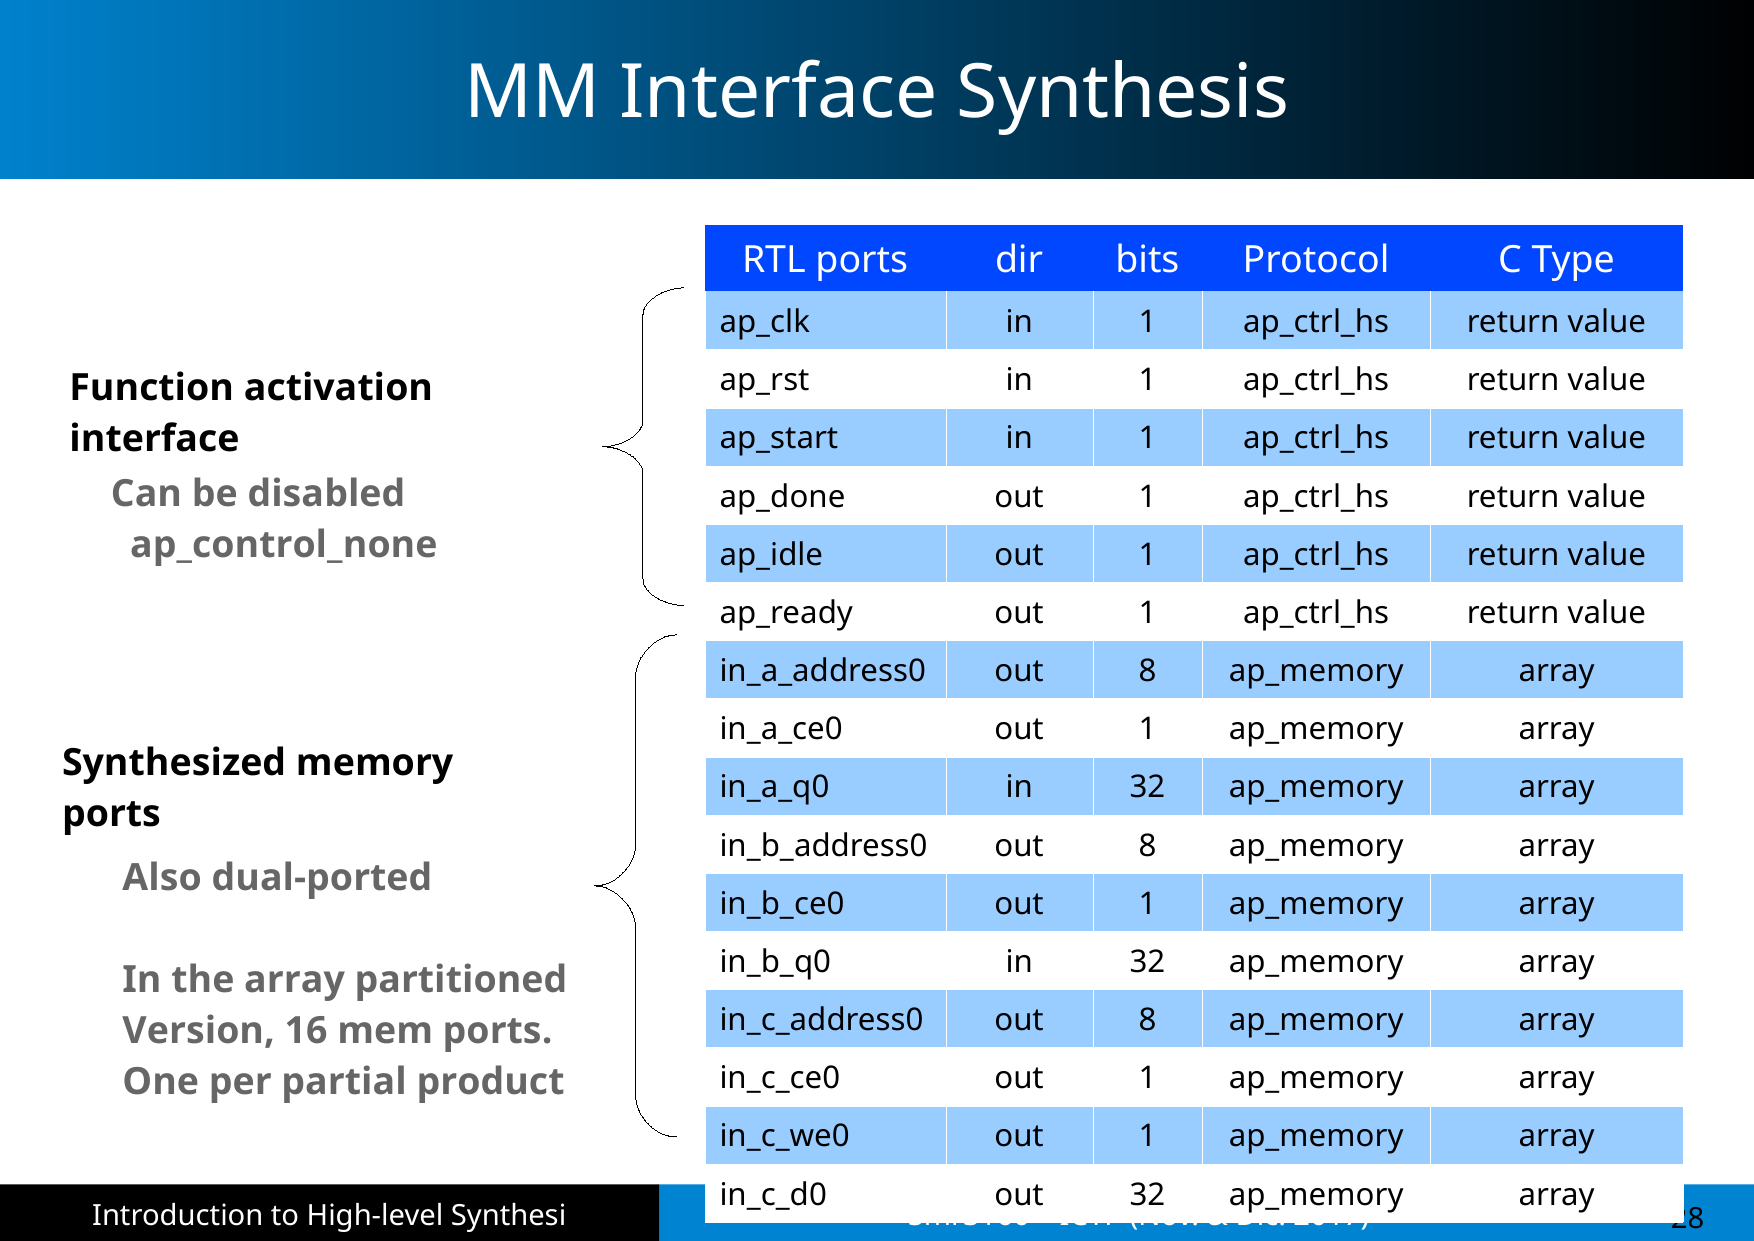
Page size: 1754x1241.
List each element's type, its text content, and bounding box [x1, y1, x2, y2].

table_header dir [946, 225, 1093, 291]
table_cell in_c_address0 [706, 990, 946, 1047]
table_cell in_b_address0 [706, 816, 946, 873]
text_box Synthesized memory ports [62, 735, 471, 833]
table_cell ap_memory [1203, 1107, 1430, 1164]
table_cell 8 [1094, 990, 1202, 1047]
text_box Also dual-ported In the array partitioned Version, 16 mem ports. One per partial product [122, 850, 573, 1072]
table_cell array [1431, 932, 1683, 989]
table_header bits [1093, 225, 1202, 291]
table_cell ap_memory [1203, 641, 1430, 698]
table_cell ap_ctrl_hs [1203, 350, 1430, 408]
text_box Can be disabled ap_control_none [110, 466, 466, 565]
table_cell out [947, 467, 1093, 524]
table_cell 1 [1094, 467, 1202, 524]
table_cell array [1431, 990, 1683, 1047]
table_cell ap_ctrl_hs [1203, 291, 1430, 349]
table_cell ap_memory [1203, 758, 1430, 815]
table_cell return value [1431, 409, 1683, 466]
table_cell ap_memory [1203, 874, 1430, 931]
table_cell ap_memory [1203, 1165, 1430, 1222]
table_cell in_a_q0 [706, 758, 946, 815]
table_cell 1 [1094, 583, 1202, 640]
table_cell out [947, 699, 1093, 757]
table_cell array [1431, 1048, 1683, 1106]
table_cell ap_memory [1203, 932, 1430, 989]
table_cell return value [1431, 350, 1683, 408]
table_cell 1 [1094, 699, 1202, 757]
table_cell out [947, 816, 1093, 873]
table_cell out [947, 583, 1093, 640]
table_cell return value [1431, 583, 1683, 640]
table_cell out [947, 1107, 1093, 1164]
table_cell ap_start [706, 409, 946, 466]
table_cell 1 [1094, 291, 1202, 349]
table_cell ap_ready [706, 583, 946, 640]
table_header Protocol [1202, 225, 1430, 291]
table_cell 32 [1094, 932, 1202, 989]
table_cell return value [1431, 525, 1683, 582]
table_cell array [1431, 816, 1683, 873]
table_cell in_c_ce0 [706, 1048, 946, 1106]
table_cell in [947, 350, 1093, 408]
table_cell in_a_ce0 [706, 699, 946, 757]
table_cell 8 [1094, 816, 1202, 873]
table_cell array [1431, 1165, 1683, 1222]
text_box Function activation interface [69, 360, 457, 458]
table_cell array [1431, 874, 1683, 931]
table_cell ap_done [706, 467, 946, 524]
table_cell ap_memory [1203, 816, 1430, 873]
table_cell out [947, 990, 1093, 1047]
table_cell array [1431, 1107, 1683, 1164]
table_cell out [947, 874, 1093, 931]
table_cell 8 [1094, 641, 1202, 698]
table_cell array [1431, 641, 1683, 698]
table_cell in_b_q0 [706, 932, 946, 989]
table_cell array [1431, 699, 1683, 757]
table_cell ap_ctrl_hs [1203, 525, 1430, 582]
table_cell ap_memory [1203, 699, 1430, 757]
table_cell 1 [1094, 350, 1202, 408]
table_cell ap_ctrl_hs [1203, 409, 1430, 466]
table_cell out [947, 1048, 1093, 1106]
table_cell in [947, 932, 1093, 989]
table_cell ap_idle [706, 525, 946, 582]
table_cell 32 [1094, 1165, 1202, 1222]
table_cell out [947, 1165, 1093, 1222]
table_cell ap_ctrl_hs [1203, 583, 1430, 640]
table_cell in [947, 409, 1093, 466]
table_cell out [947, 525, 1093, 582]
table_cell in_a_address0 [706, 641, 946, 698]
table_cell ap_memory [1203, 1048, 1430, 1106]
table_cell in [947, 291, 1093, 349]
table_cell 1 [1094, 1107, 1202, 1164]
table_cell in_c_we0 [706, 1107, 946, 1164]
table_cell 1 [1094, 409, 1202, 466]
table_header C Type [1430, 225, 1683, 291]
table_cell ap_memory [1203, 990, 1430, 1047]
table_cell out [947, 641, 1093, 698]
table_cell ap_ctrl_hs [1203, 467, 1430, 524]
table_cell 1 [1094, 874, 1202, 931]
table_cell 1 [1094, 525, 1202, 582]
table_cell in_c_d0 [706, 1165, 946, 1222]
table_header RTL ports [705, 225, 946, 291]
table_cell in [947, 758, 1093, 815]
table_cell return value [1431, 291, 1683, 349]
table_cell 1 [1094, 1048, 1202, 1106]
table_cell ap_rst [706, 350, 946, 408]
table_cell 32 [1094, 758, 1202, 815]
table_cell in_b_ce0 [706, 874, 946, 931]
table_cell ap_clk [706, 291, 946, 349]
title MM Interface Synthesis [87, 37, 1667, 139]
table_cell array [1431, 758, 1683, 815]
table_cell return value [1431, 467, 1683, 524]
